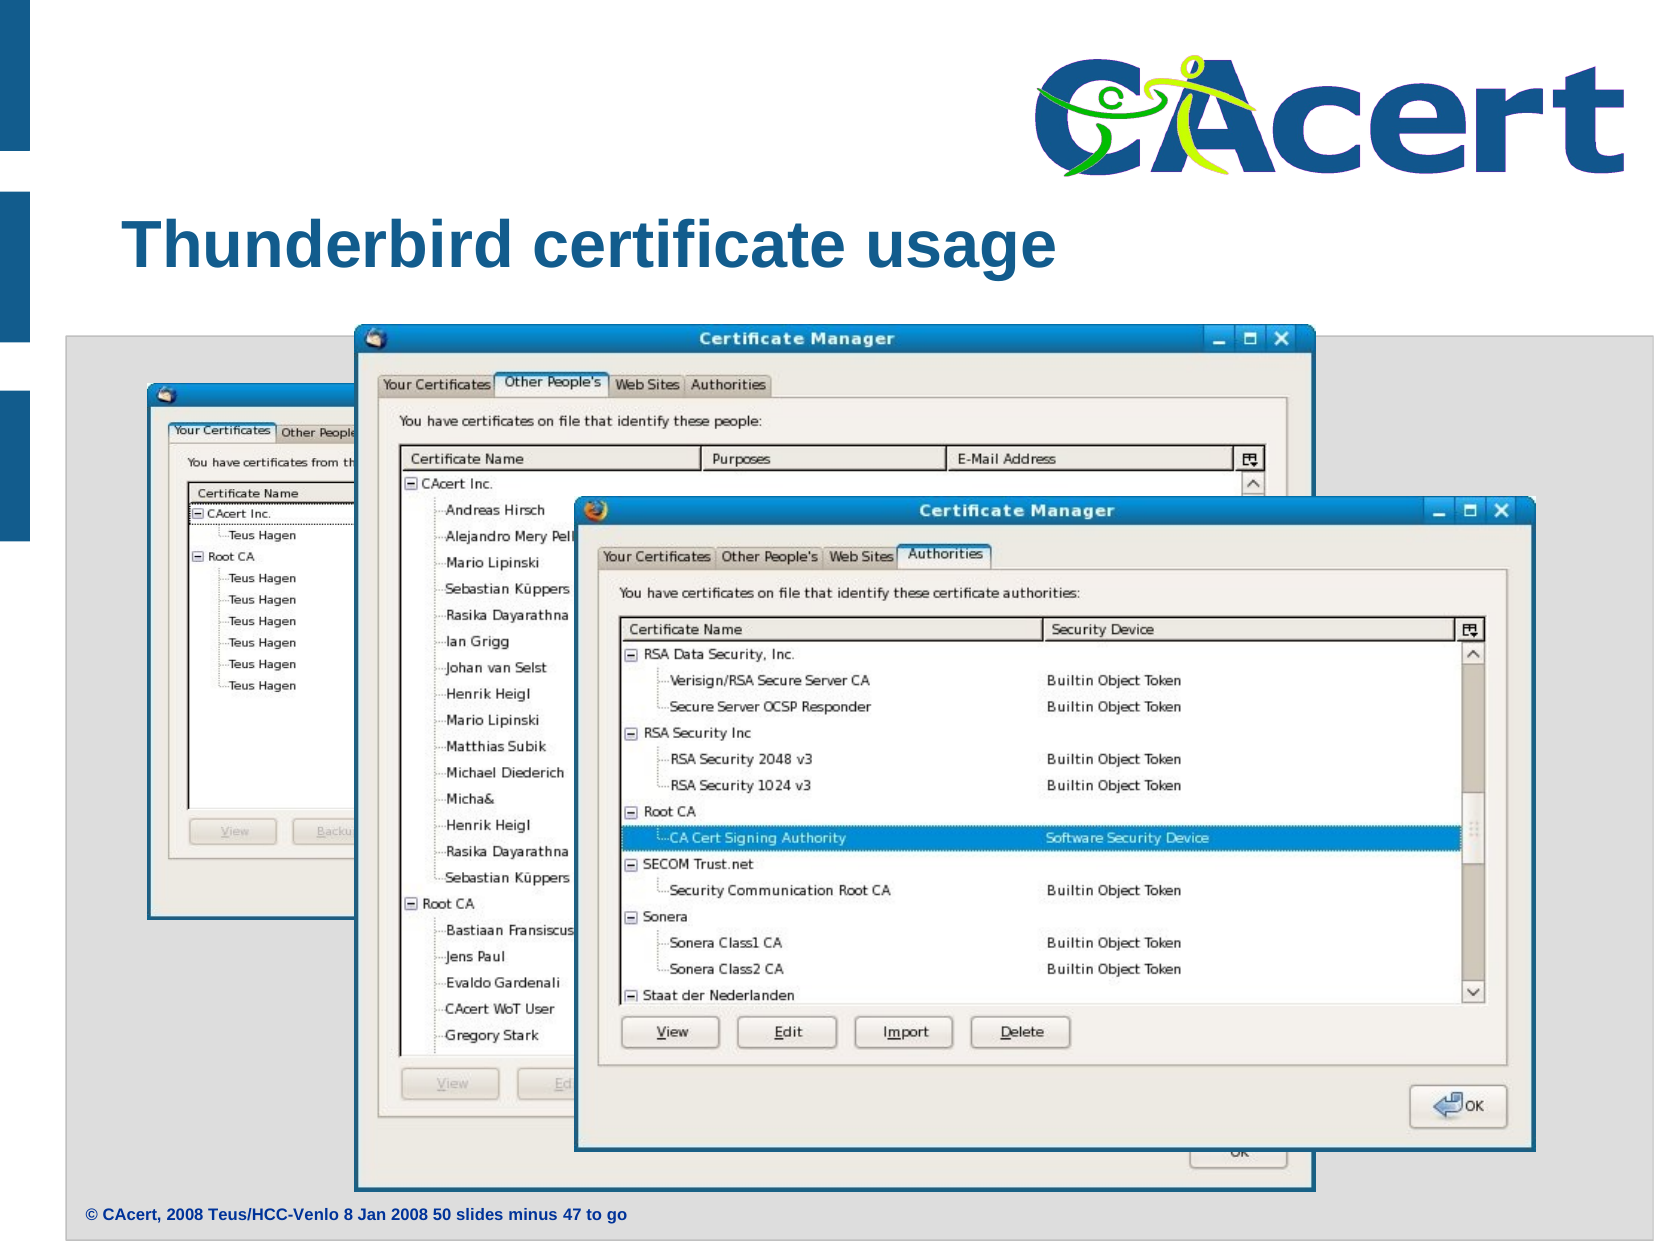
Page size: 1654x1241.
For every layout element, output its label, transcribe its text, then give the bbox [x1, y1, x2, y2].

picture [1527, 496, 1536, 503]
picture [1303, 331, 1308, 341]
picture [186, 383, 209, 389]
picture [1307, 324, 1316, 331]
title Thunderbird certificate usage [121, 177, 1533, 316]
picture [1033, 53, 1625, 178]
picture [894, 324, 900, 332]
picture [1411, 496, 1418, 503]
list [121, 344, 1595, 1238]
picture [354, 324, 365, 333]
picture [399, 324, 422, 330]
picture [147, 324, 1536, 1192]
picture [1191, 324, 1198, 331]
picture [1523, 503, 1528, 513]
